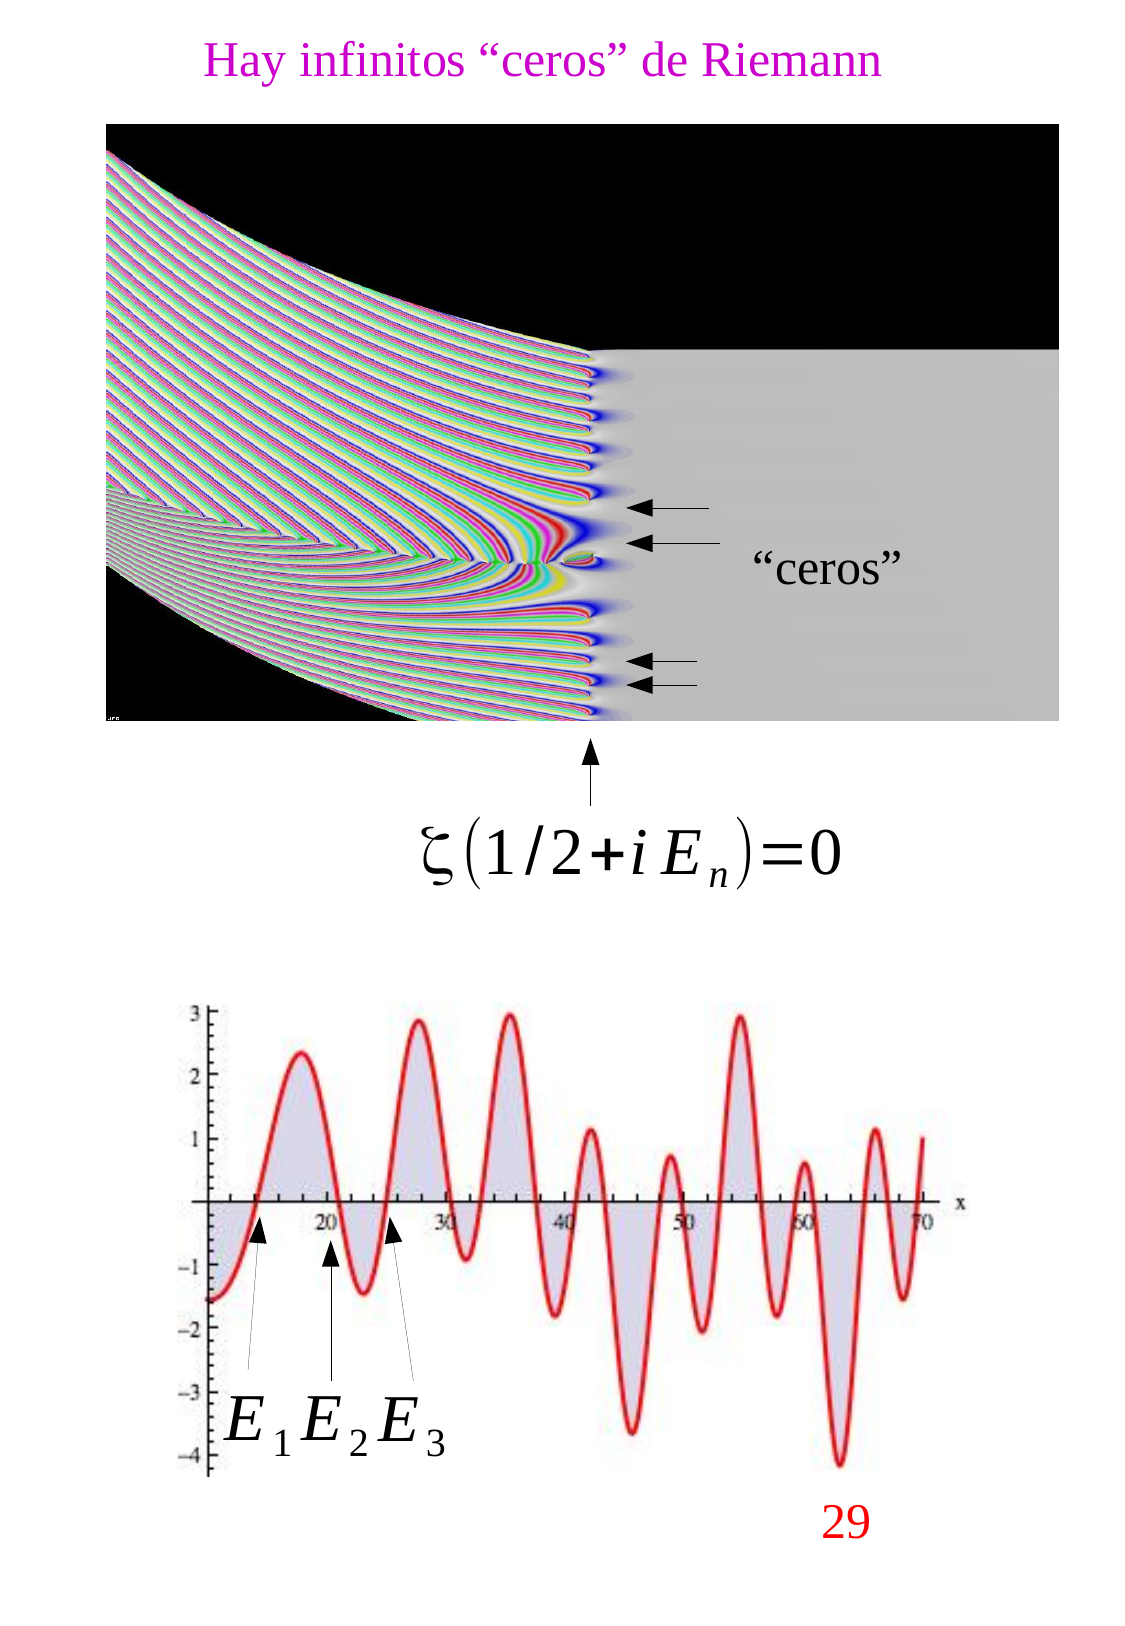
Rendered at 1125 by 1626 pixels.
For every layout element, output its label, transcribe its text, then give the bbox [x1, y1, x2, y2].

chart [205, 1380, 462, 1465]
text_box “ceros” [738, 527, 1125, 603]
text_box <number> [806, 1480, 1041, 1589]
chart [401, 811, 861, 898]
picture [177, 968, 969, 1477]
text_box Hay infinitos “ceros” de Riemann [188, 18, 1004, 94]
picture [106, 124, 1059, 721]
